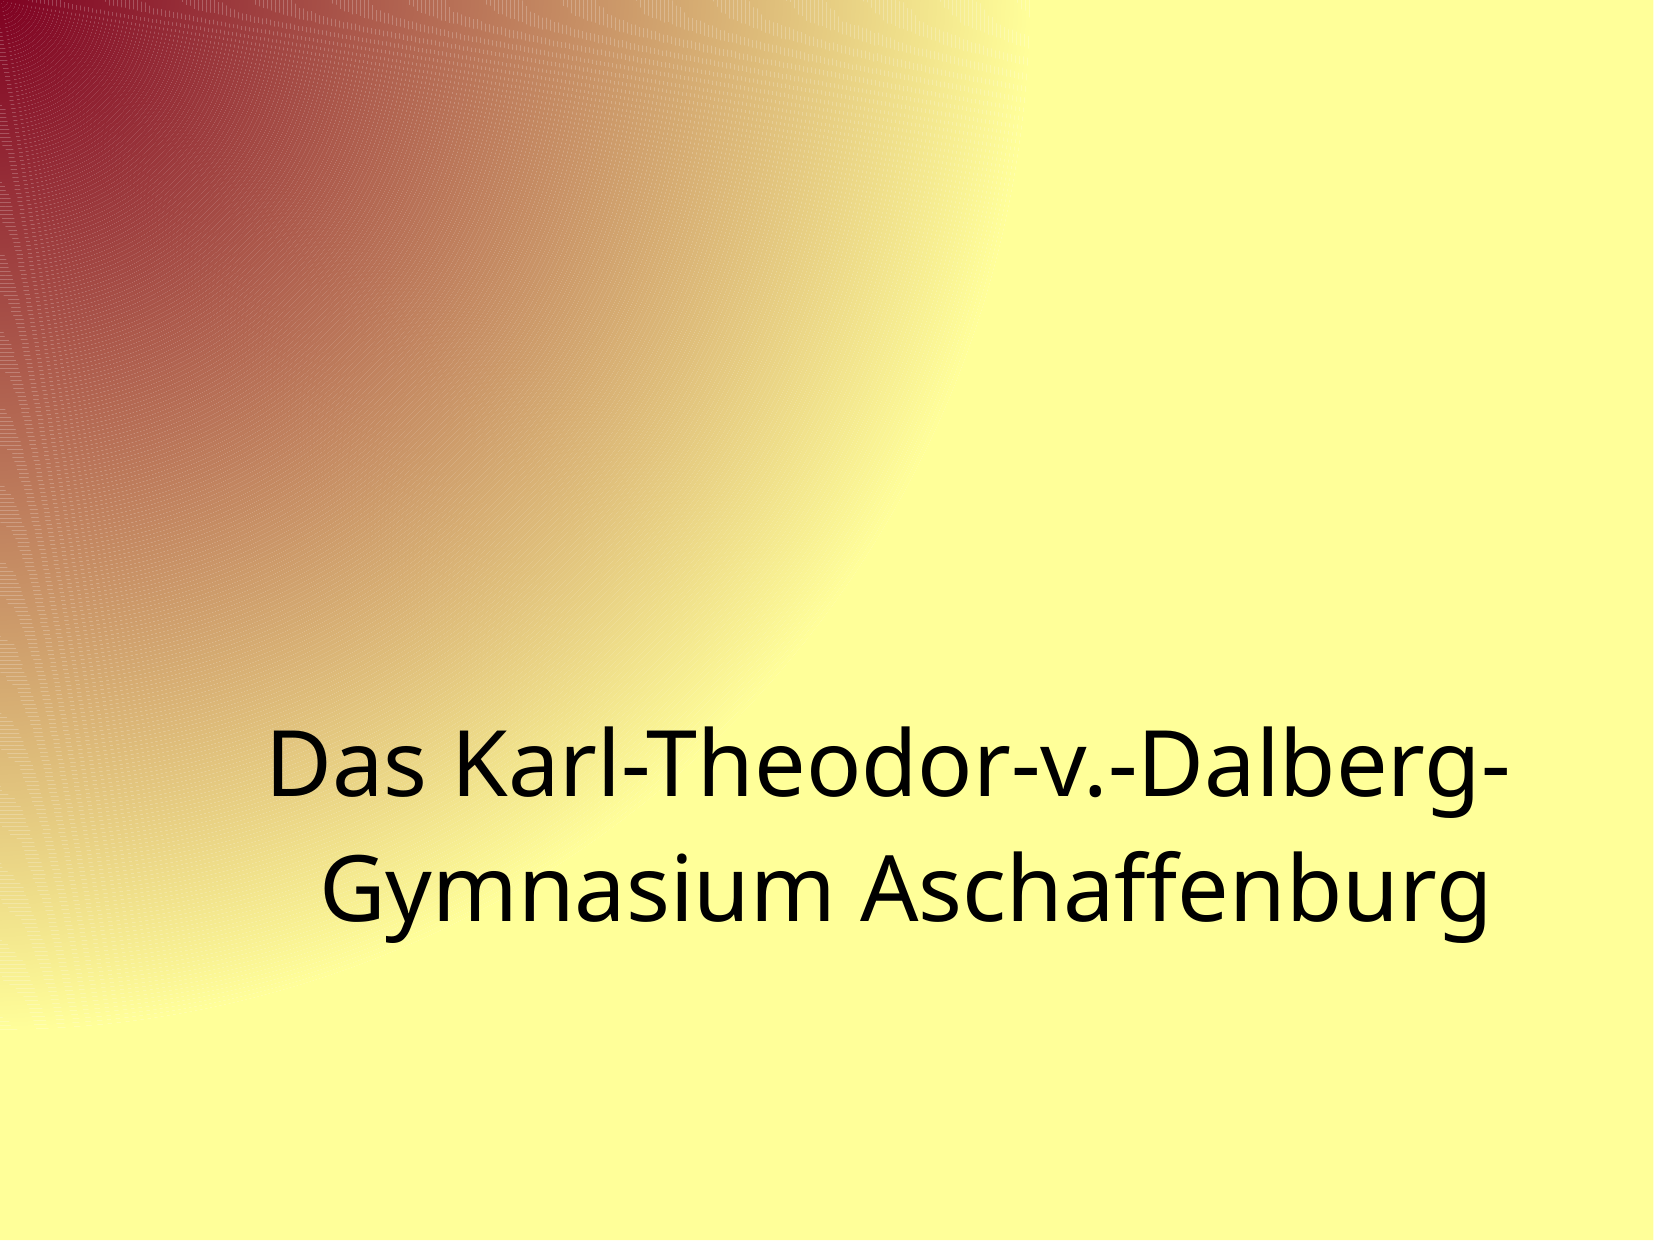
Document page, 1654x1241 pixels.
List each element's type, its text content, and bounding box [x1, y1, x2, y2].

subtitle Das Karl-Theodor-v.-Dalberg-Gymnasium Aschaffenburg [118, 442, 1625, 1204]
